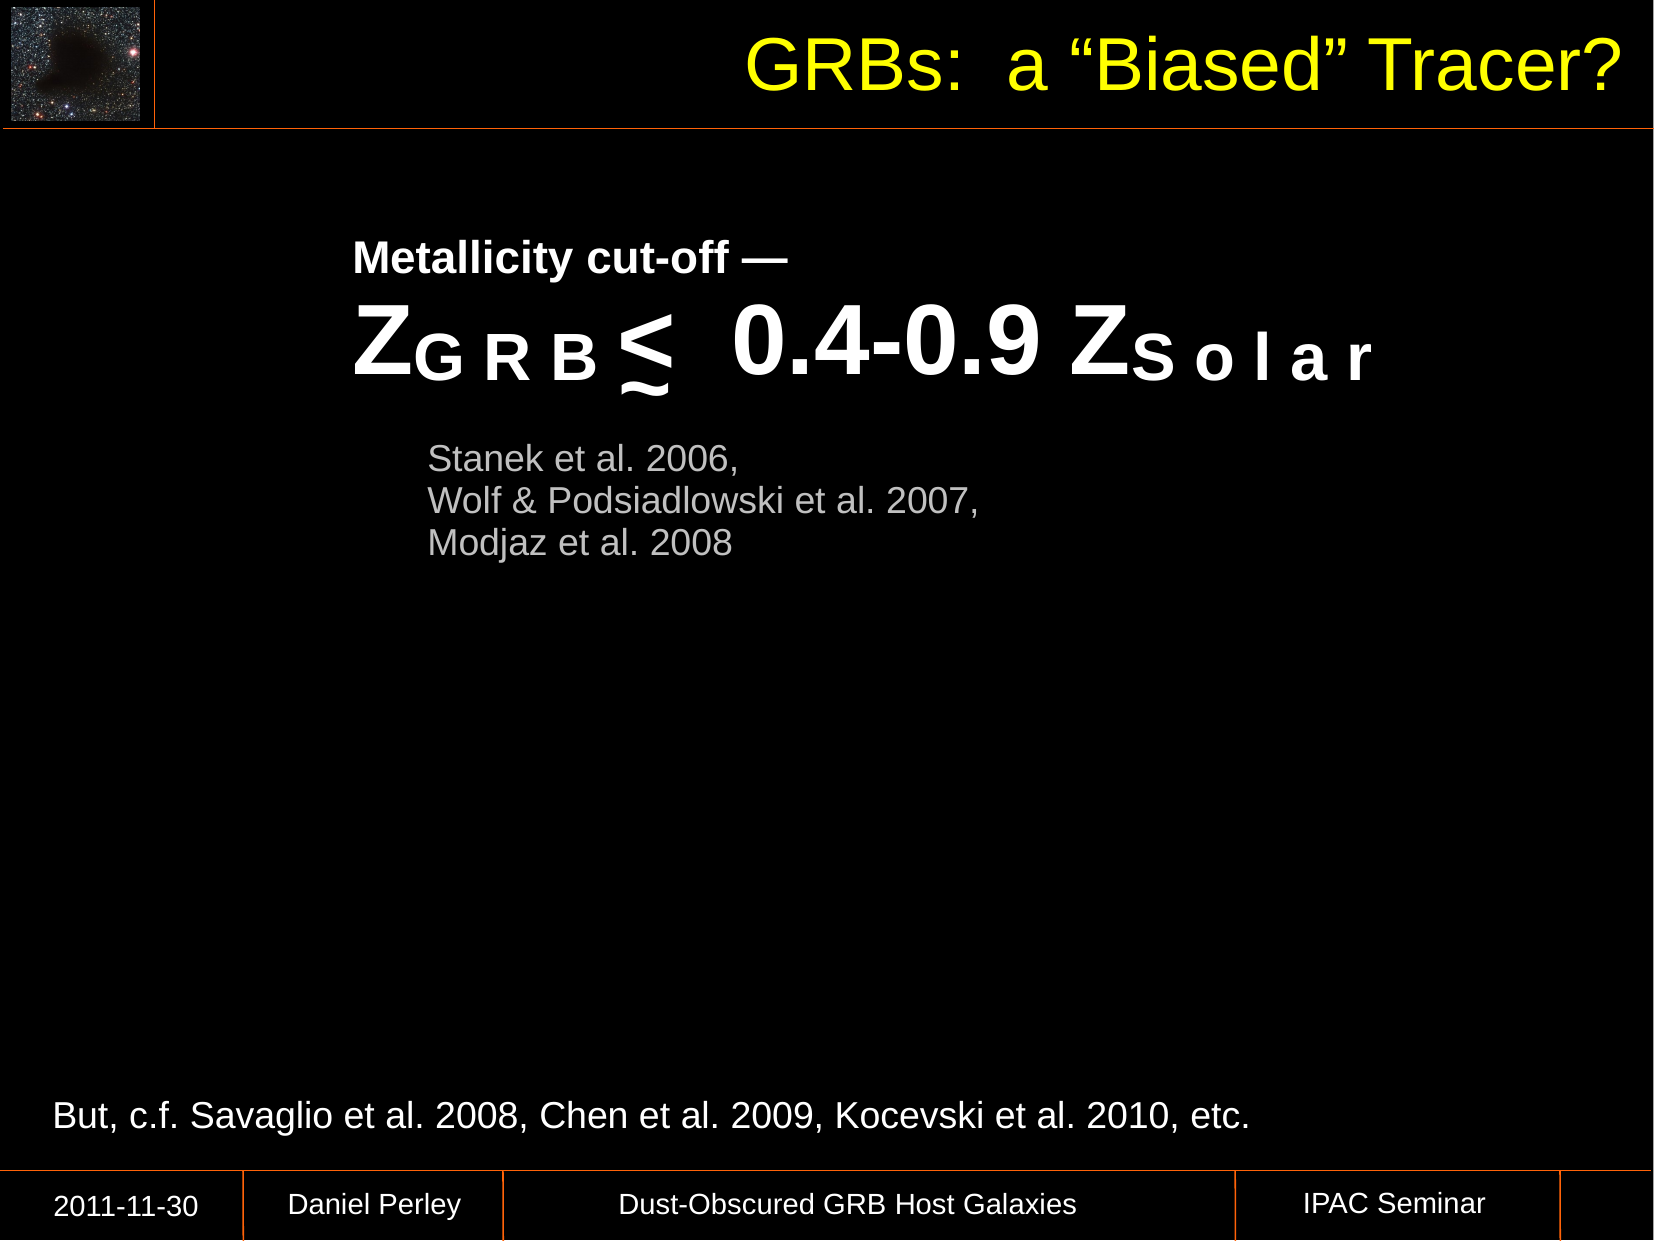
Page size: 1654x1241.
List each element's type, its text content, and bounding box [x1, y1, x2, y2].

title GRBs: a “Biased” Tracer? [594, 21, 1624, 108]
text_box ~ [604, 328, 688, 447]
picture [11, 7, 140, 121]
text_box Metallicity cut-off — ZG R B < 0.4-0.9 ZS o l a r Stanek et al. 2006, Wolf & Podsiadlowski et al. 2007, Modjaz et al. 2008 [337, 225, 1421, 597]
text_box But, c.f. Savaglio et al. 2008, Chen et al. 2009, Kocevski et al. 2010, etc. [37, 1087, 1501, 1145]
